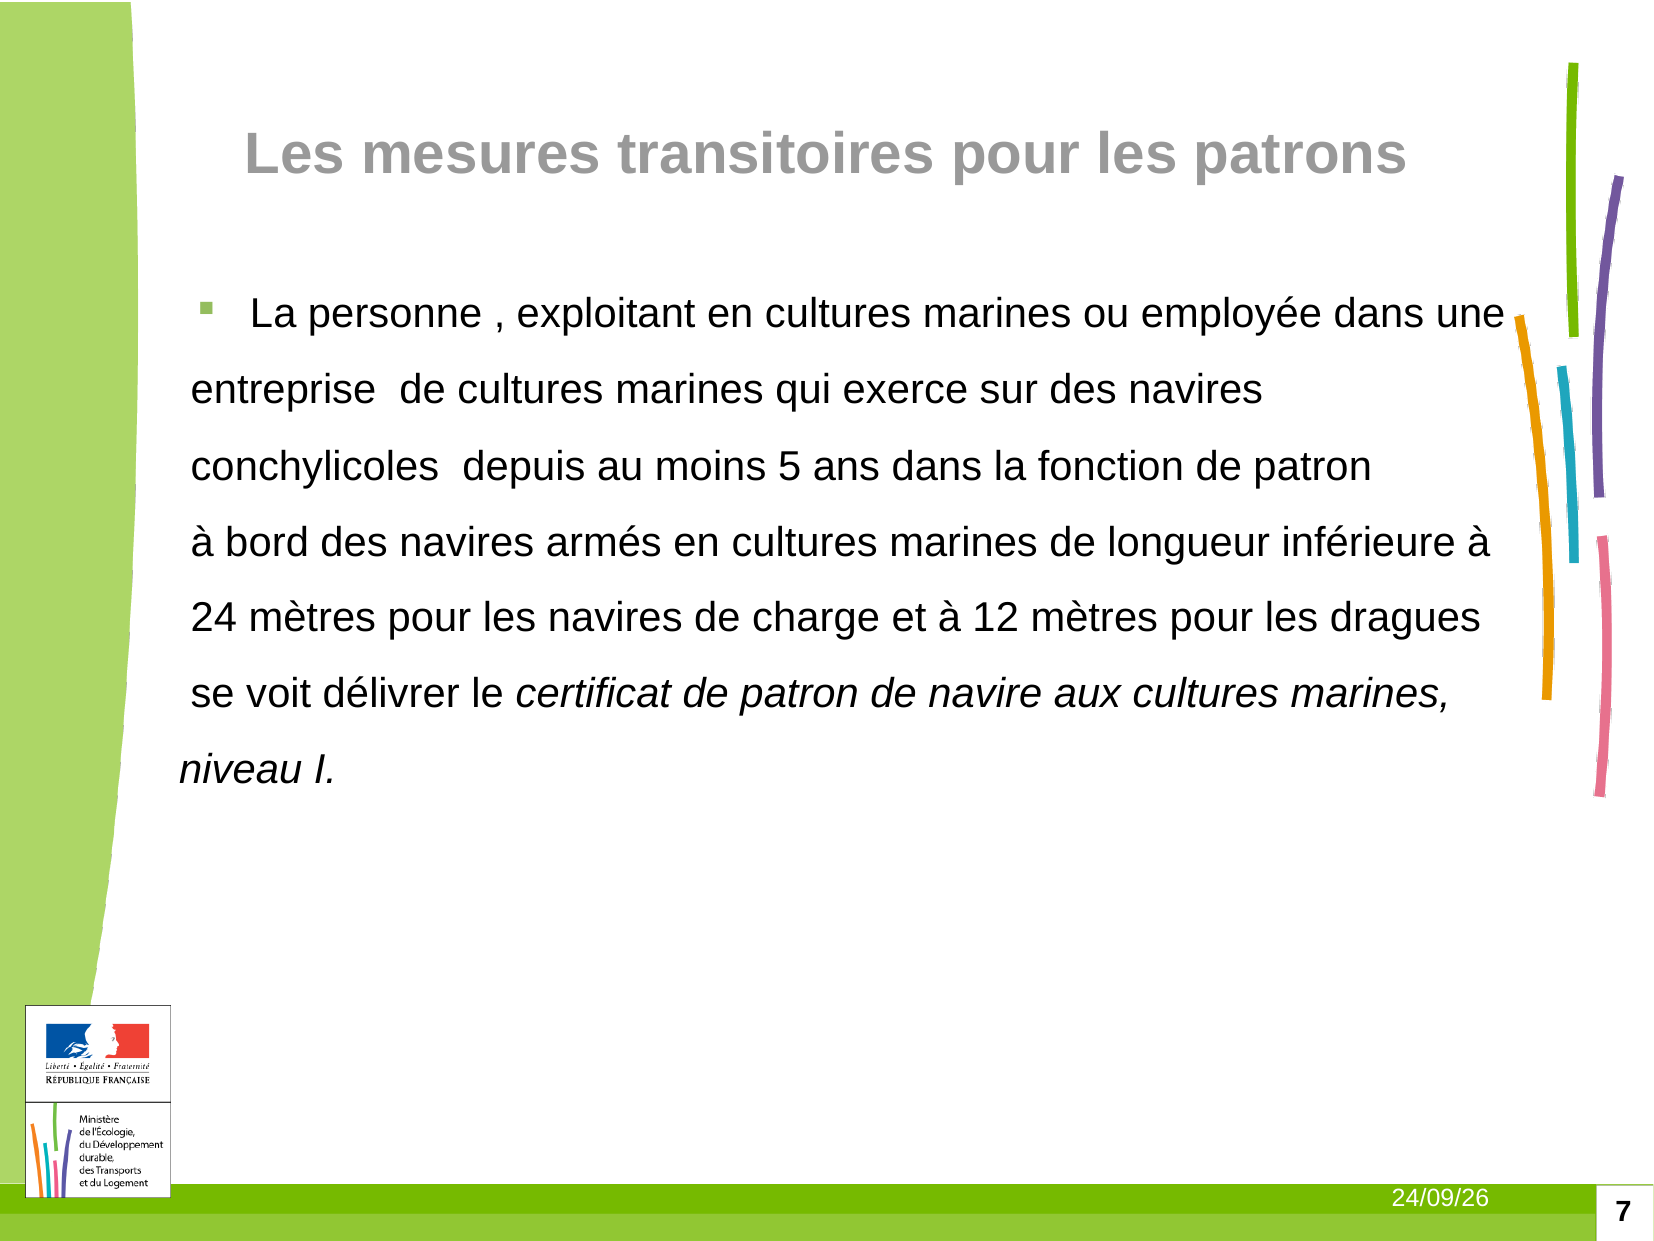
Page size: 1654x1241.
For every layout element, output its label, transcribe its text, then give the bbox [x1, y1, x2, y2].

list La personne , exploitant en cultures marines ou employée dans une entreprise de cultures marines qui exerce sur des navires conchylicoles depuis au moins 5 ans dans la fonction de patron à bord des navires armés en cultures marines de longueur inférieure à 24 mètres pour les navires de charge et à 12 mètres pour les dragues se voit délivrer le certificat de patron de navire aux cultures marines, niveau I. [179, 290, 1509, 1094]
title Les mesures transitoires pour les patrons [82, 56, 1571, 250]
picture [0, 2, 1654, 1241]
